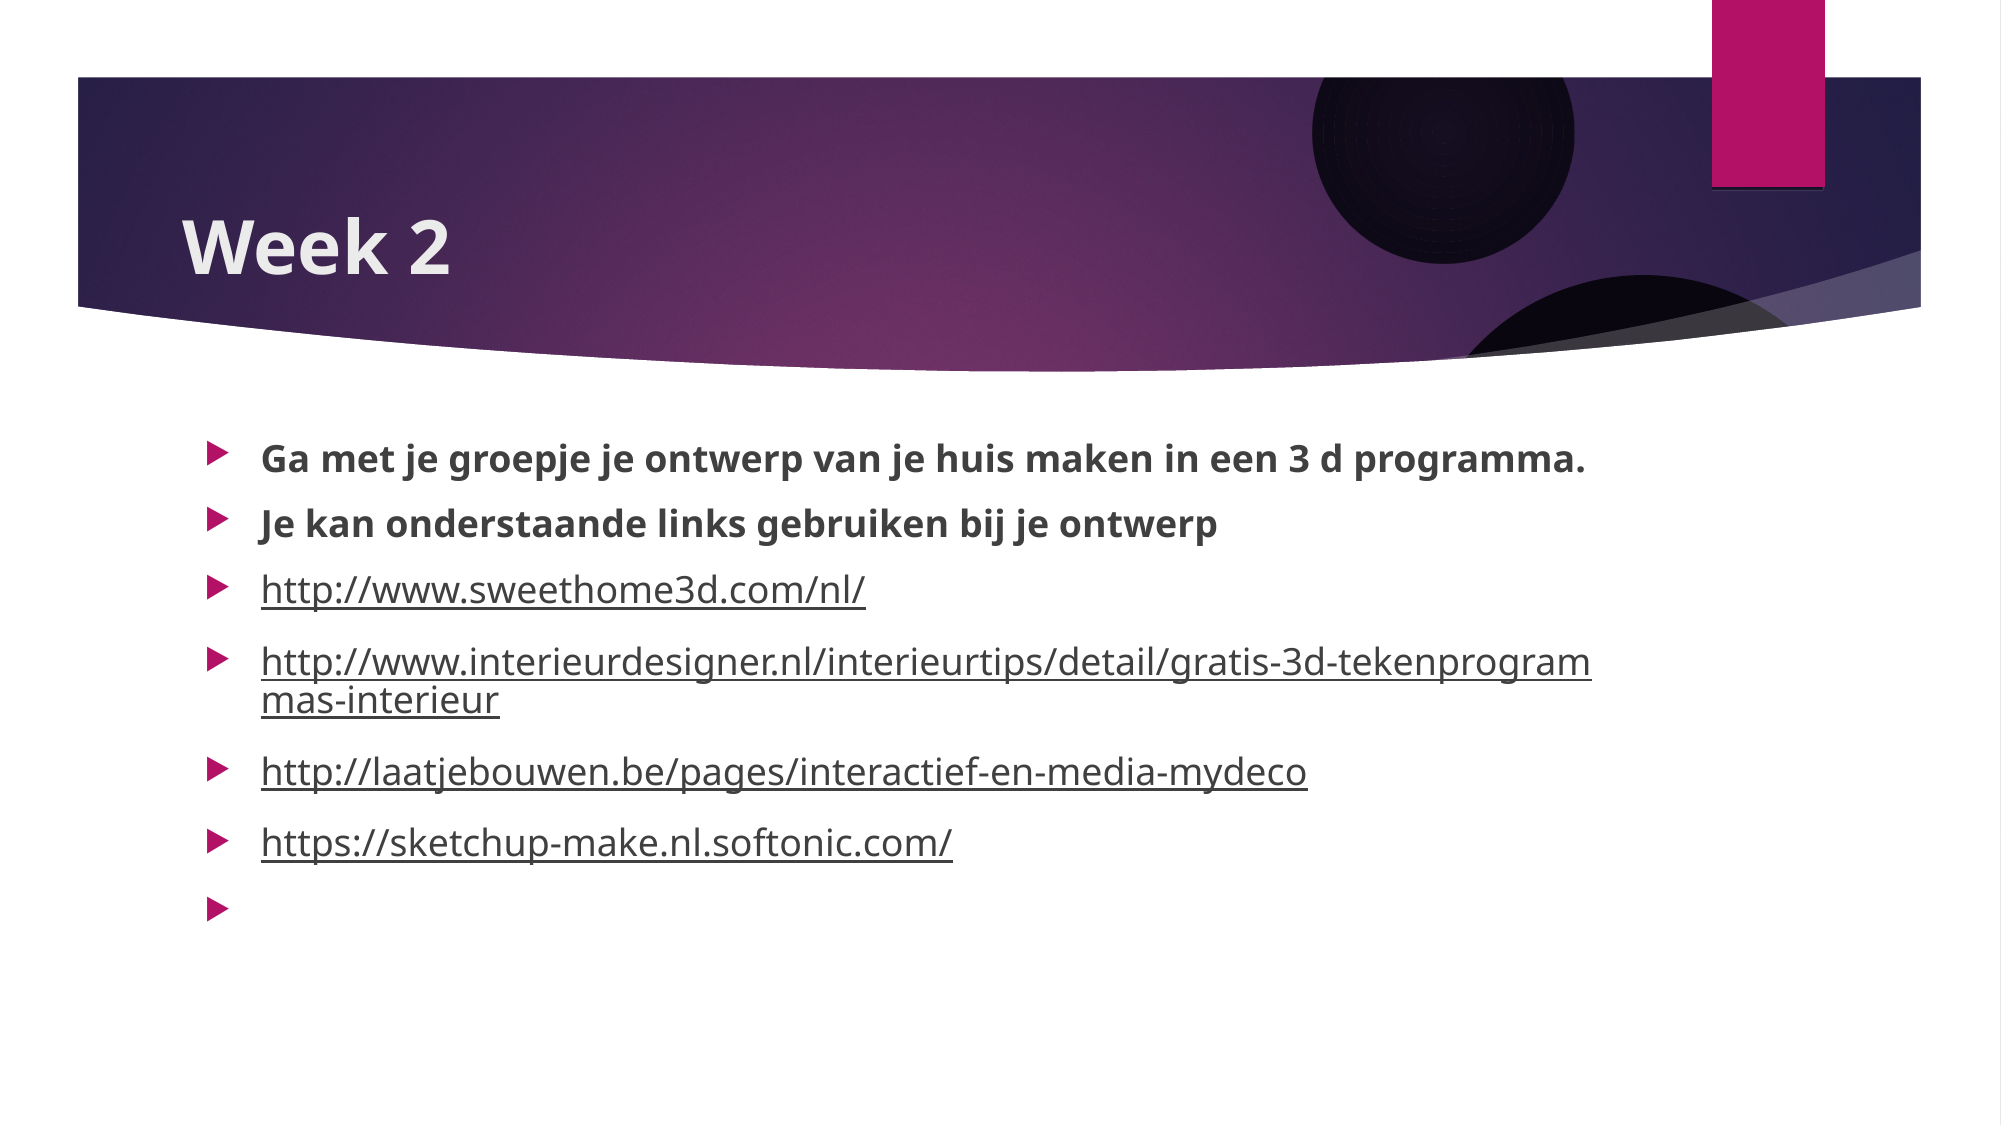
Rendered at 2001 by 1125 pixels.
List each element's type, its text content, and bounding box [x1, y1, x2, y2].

list Ga met je groepje je ontwerp van je huis maken in een 3 d programma. Je kan onderstaande links gebruiken bij je ontwerp http://www.sweethome3d.com/nl/ http://www.interieurdesigner.nl/interieurtips/detail/gratis-3d-tekenprogrammas-interieur http://laatjebouwen.be/pages/interactief-en-media-mydeco https://sketchup-make.nl.softonic.com/ [189, 427, 1638, 988]
title Week 2 [167, 163, 1605, 326]
